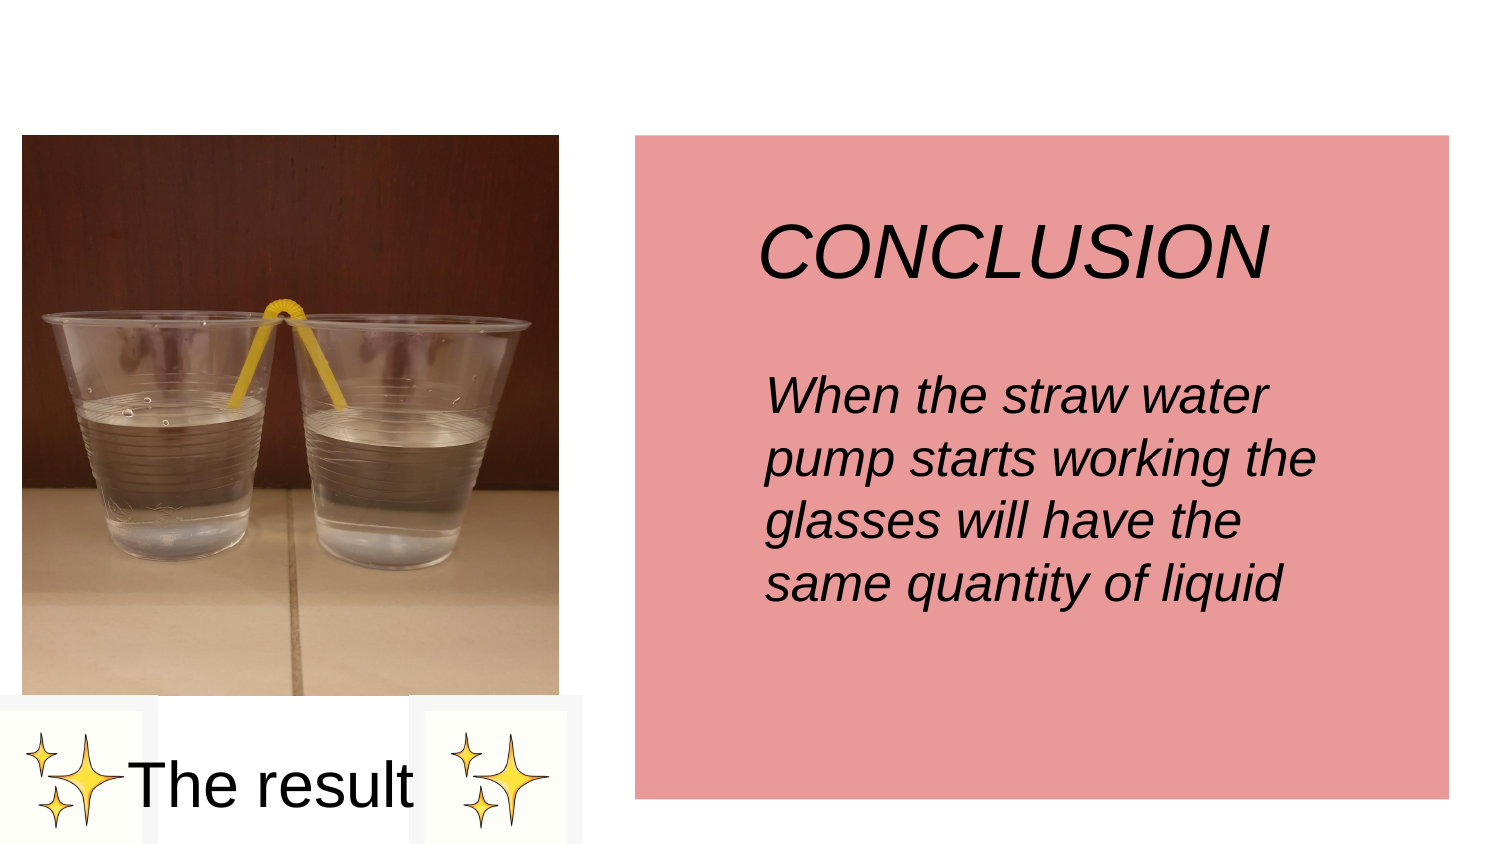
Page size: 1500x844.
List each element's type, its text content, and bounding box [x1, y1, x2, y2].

picture [0, 135, 583, 844]
text_box The result [94, 727, 464, 836]
text_box When the straw water pump starts working the glasses will have the same quantity of liquid [750, 340, 1366, 750]
text_box [635, 135, 1449, 800]
text_box CONCLUSION [699, 186, 1379, 340]
